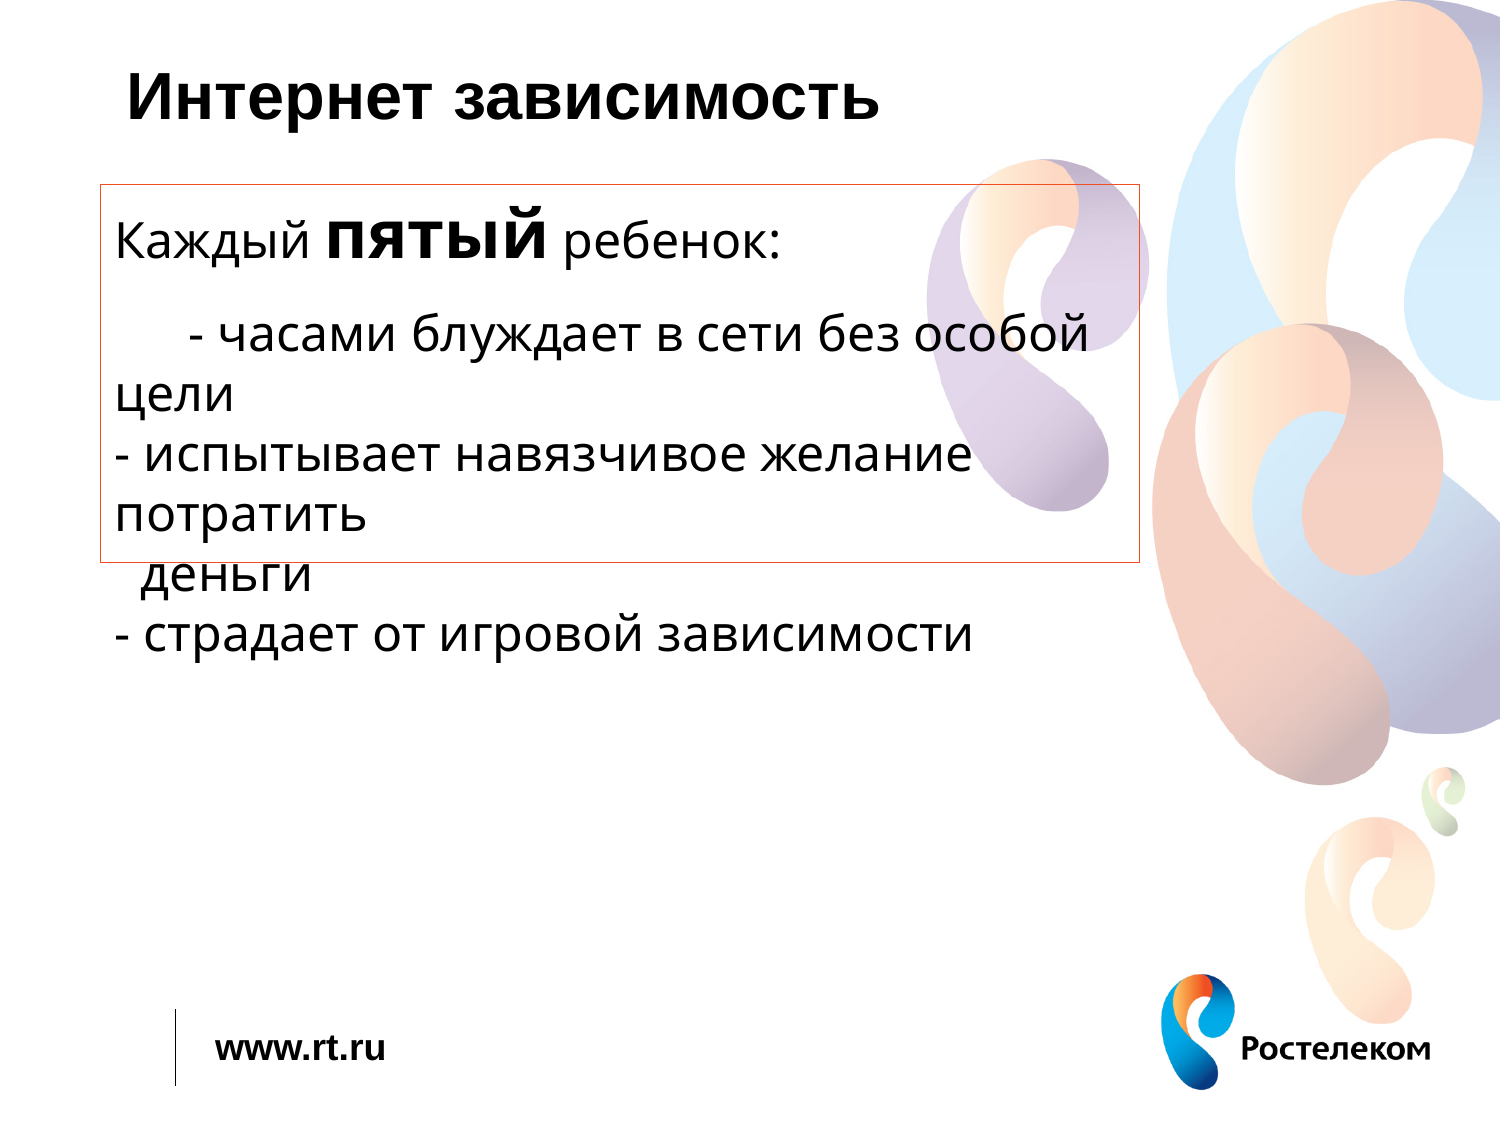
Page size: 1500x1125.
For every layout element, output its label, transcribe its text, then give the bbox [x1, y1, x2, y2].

picture [926, 0, 1500, 1125]
list Каждый пятый ребенок: - часами блуждает в сети без особой цели - испытывает навязчивое желание потратить деньги - страдает от игровой зависимости [100, 184, 1140, 563]
title Интернет зависимость [112, 45, 1425, 233]
